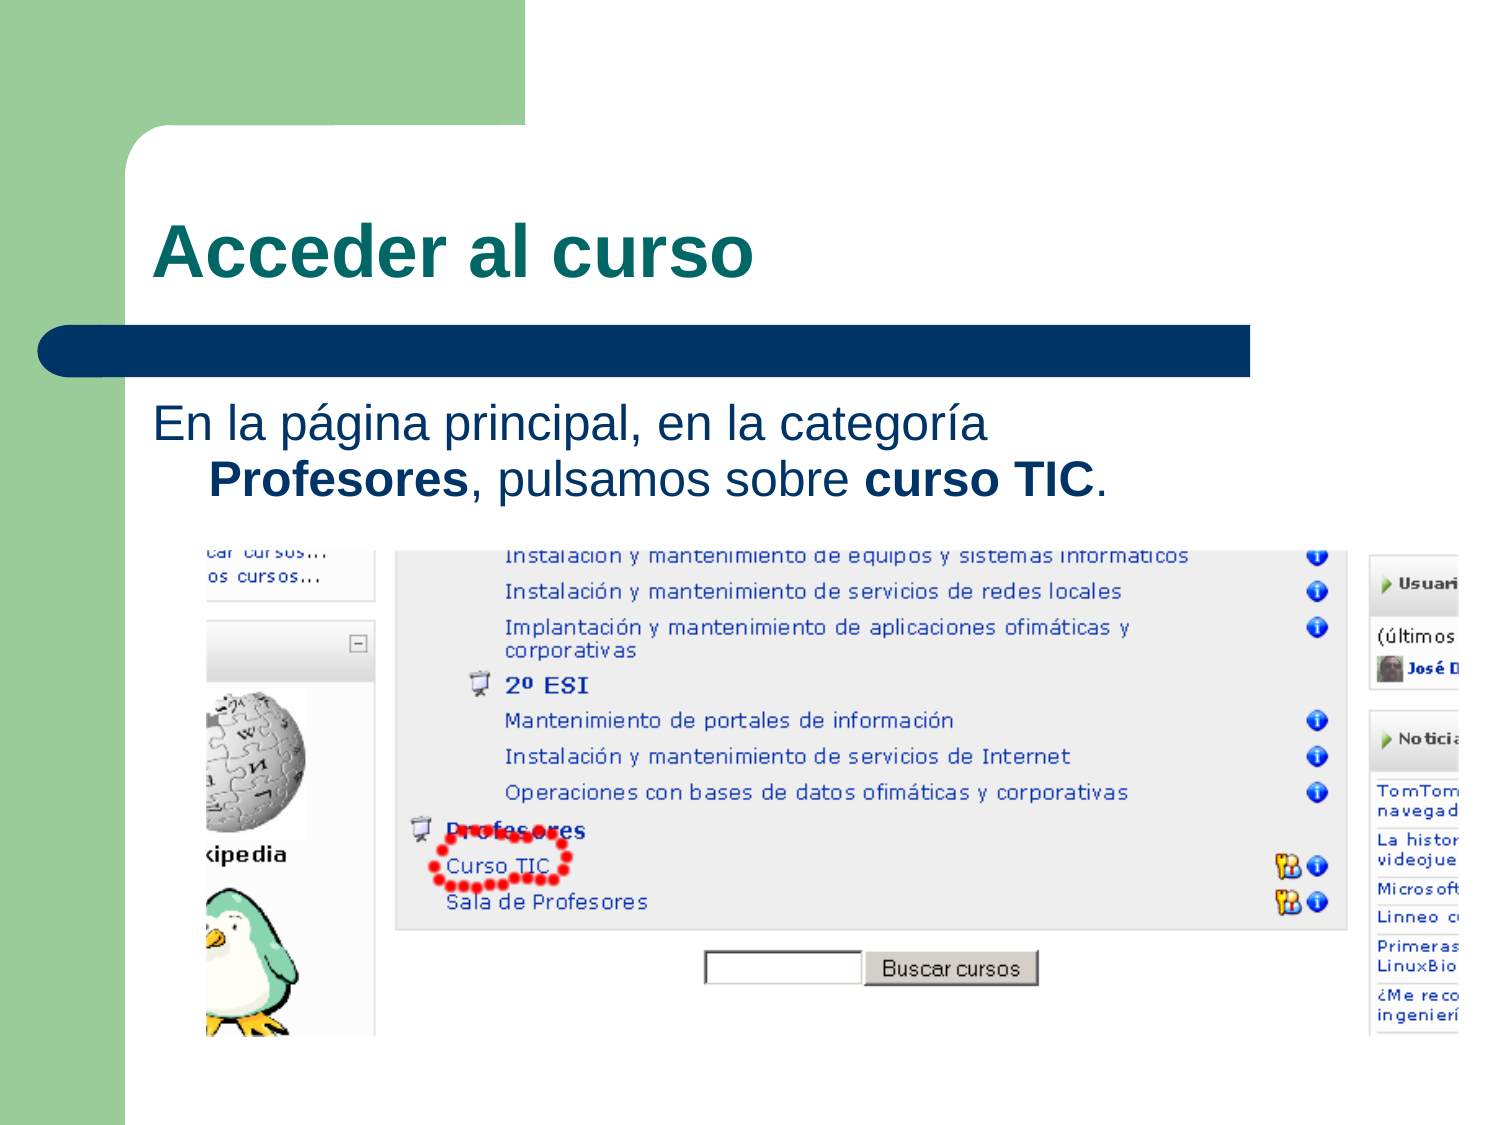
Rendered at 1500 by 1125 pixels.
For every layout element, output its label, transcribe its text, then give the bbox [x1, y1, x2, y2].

picture [206, 550, 1459, 1038]
title Acceder al curso [136, 136, 1414, 301]
list En la página principal, en la categoría Profesores, pulsamos sobre curso TIC. [137, 387, 1282, 575]
